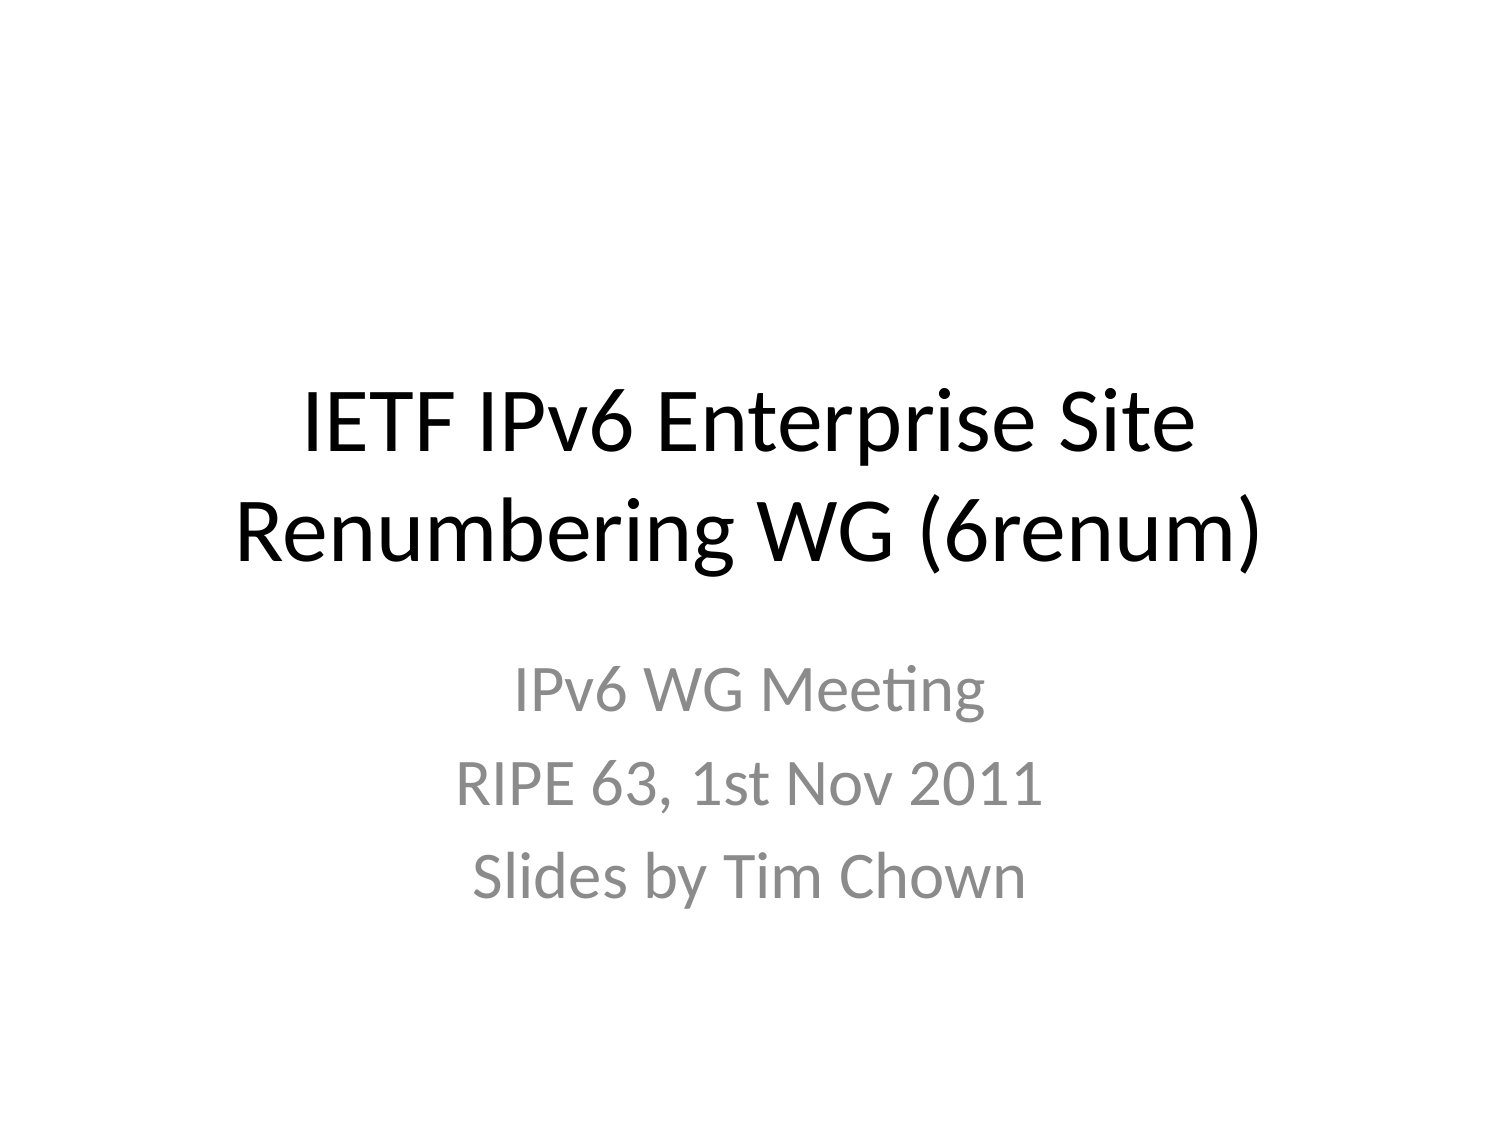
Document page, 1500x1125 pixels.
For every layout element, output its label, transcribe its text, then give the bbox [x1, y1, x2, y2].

subtitle IPv6 WG Meeting RIPE 63, 1st Nov 2011 Slides by Tim Chown [225, 637, 1275, 925]
title IETF IPv6 Enterprise Site Renumbering WG (6renum) [112, 349, 1388, 591]
